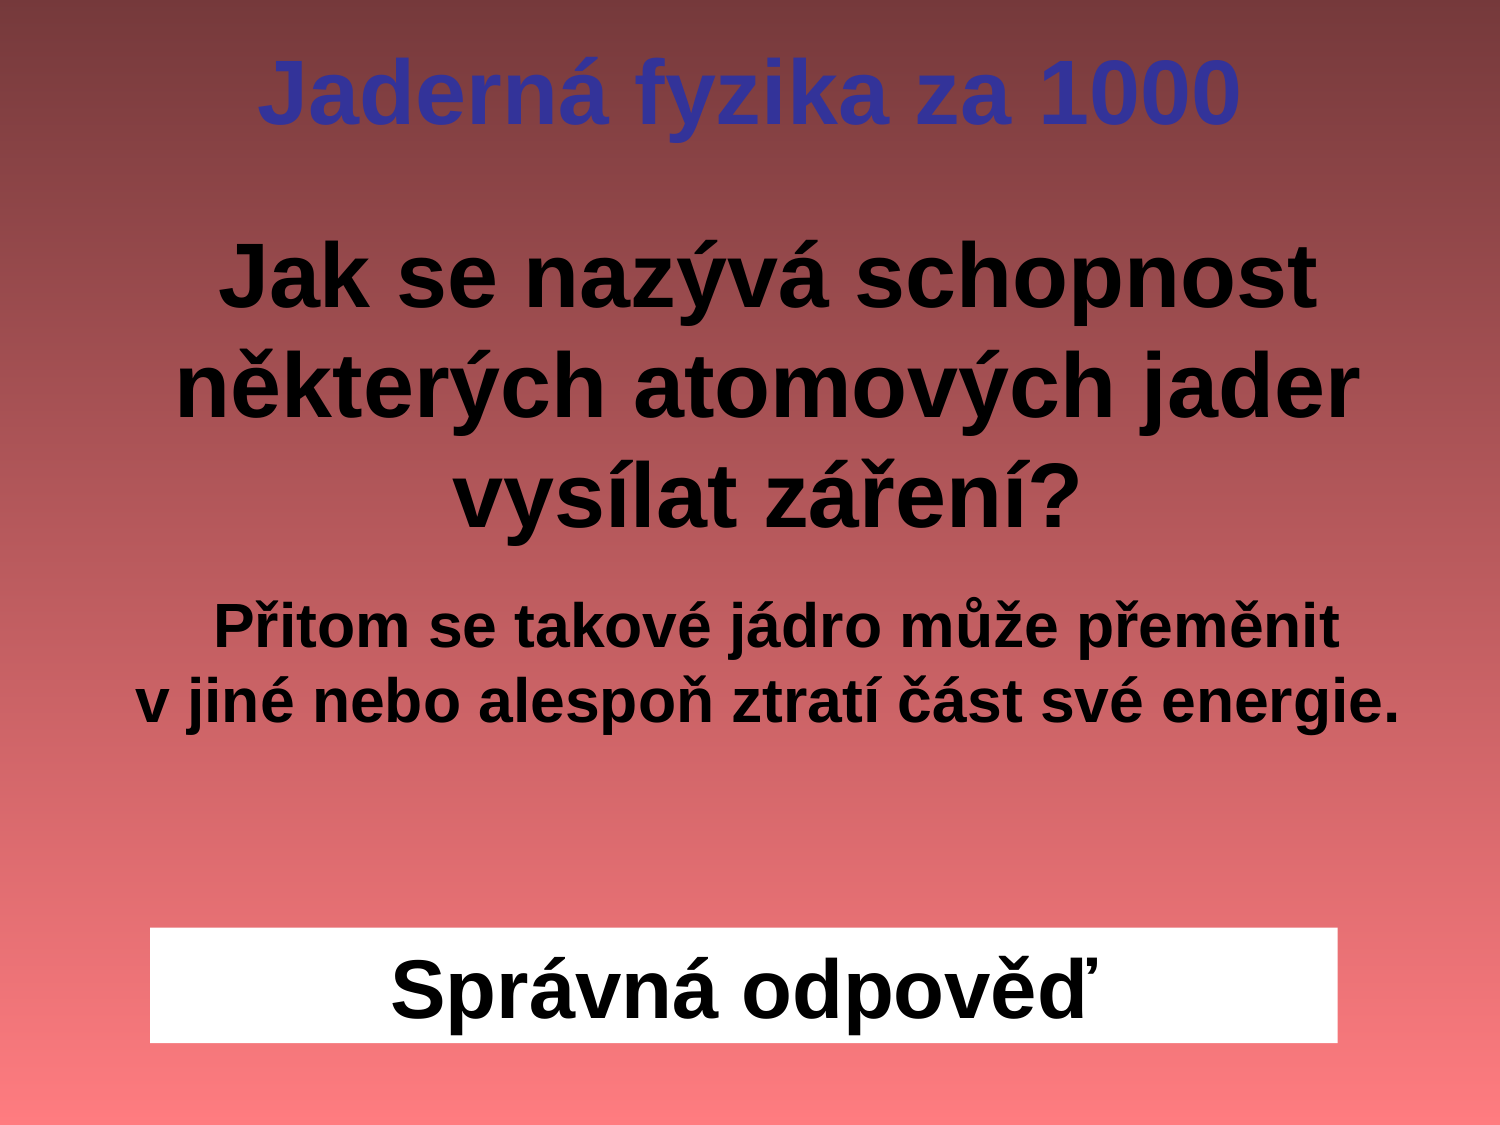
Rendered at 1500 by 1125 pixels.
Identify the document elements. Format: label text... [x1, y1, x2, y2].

text_box Jak se nazývá schopnost některých atomových jader vysílat záření? Přitom se takové jádro může přeměnit v jiné nebo alespoň ztratí část své energie. [112, 208, 1426, 743]
text_box Správná odpověď [150, 927, 1338, 1044]
text_box Jaderná fyzika za 1000 [0, 24, 1500, 151]
